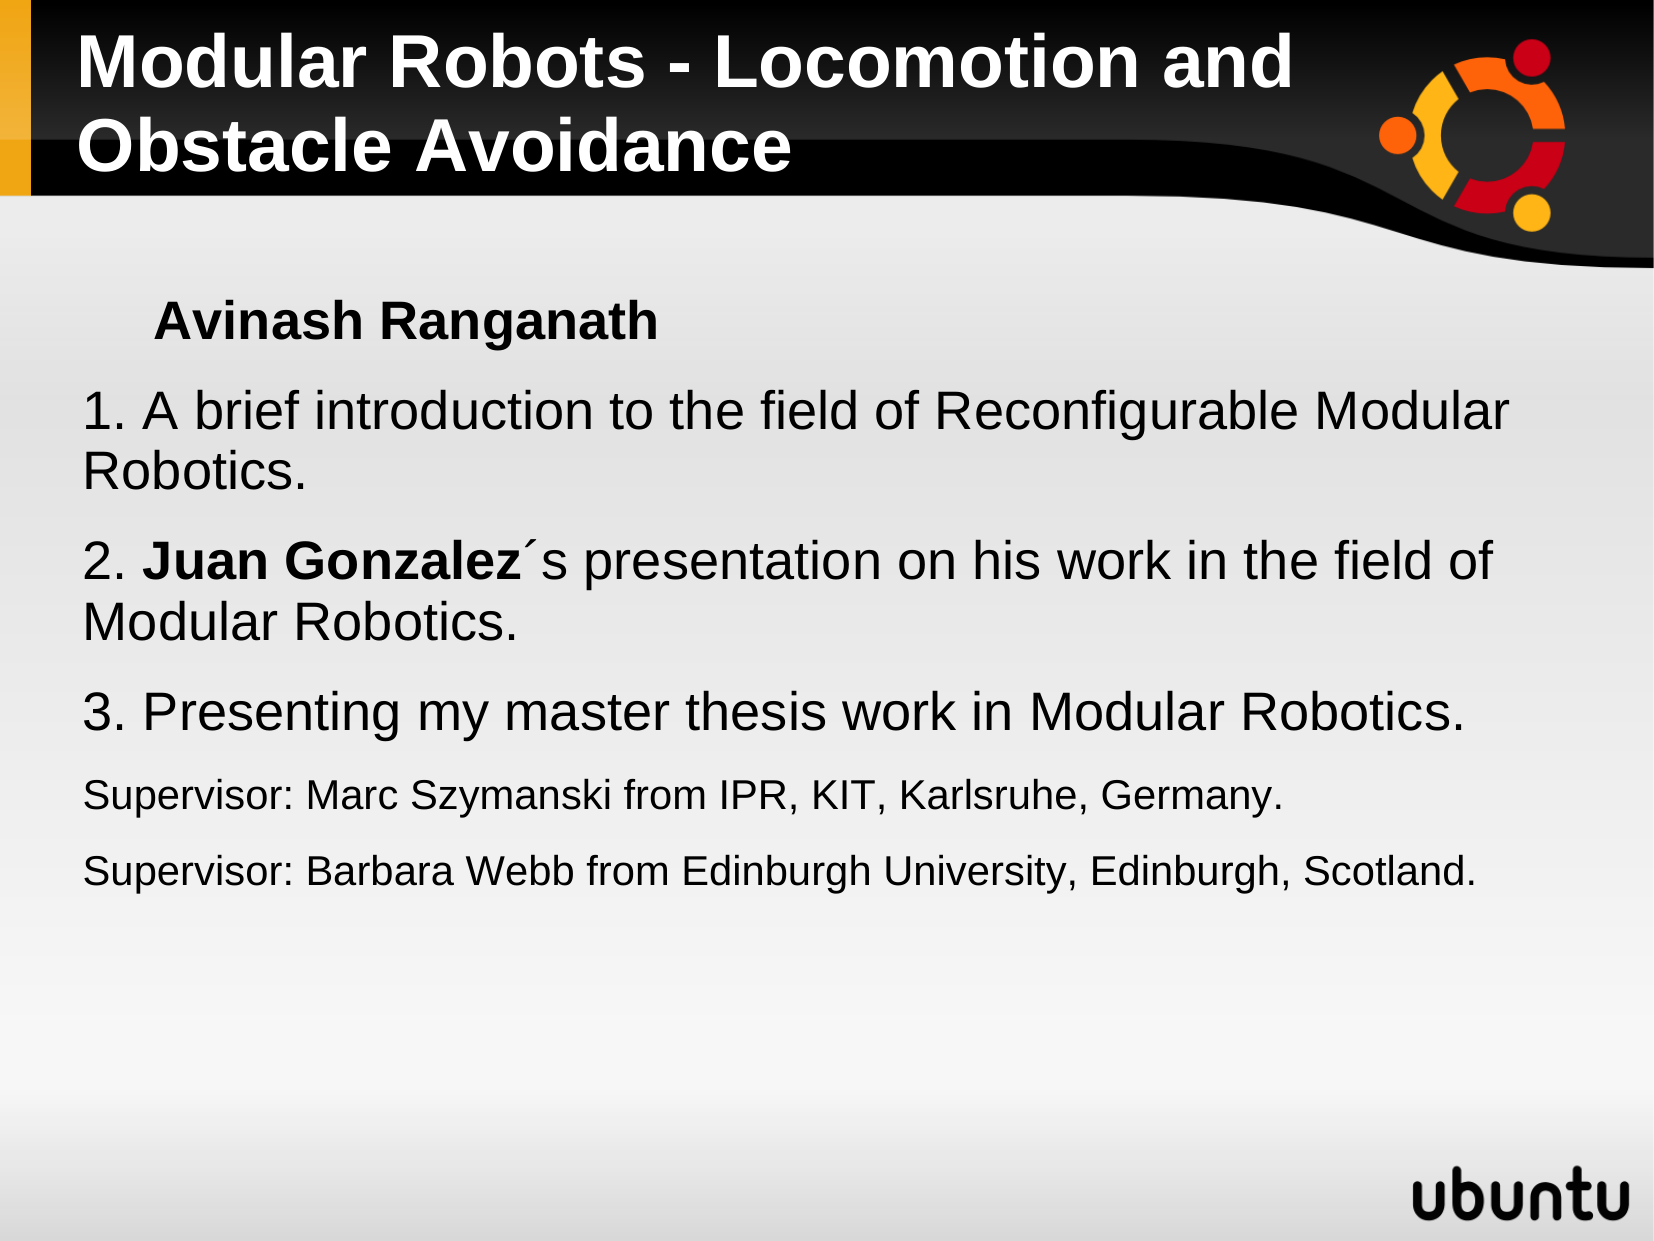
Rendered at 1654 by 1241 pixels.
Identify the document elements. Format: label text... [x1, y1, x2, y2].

list Avinash Ranganath 1. A brief introduction to the field of Reconfigurable Modular Robotics. 2. Juan Gonzalez´s presentation on his work in the field of Modular Robotics. 3. Presenting my master thesis work in Modular Robotics. Supervisor: Marc Szymanski from IPR, KIT, Karlsruhe, Germany. Supervisor: Barbara Webb from Edinburgh University, Edinburgh, Scotland. [82, 290, 1571, 1109]
title Modular Robots - Locomotion and Obstacle Avoidance [76, 0, 1565, 208]
picture [0, 0, 1654, 1241]
